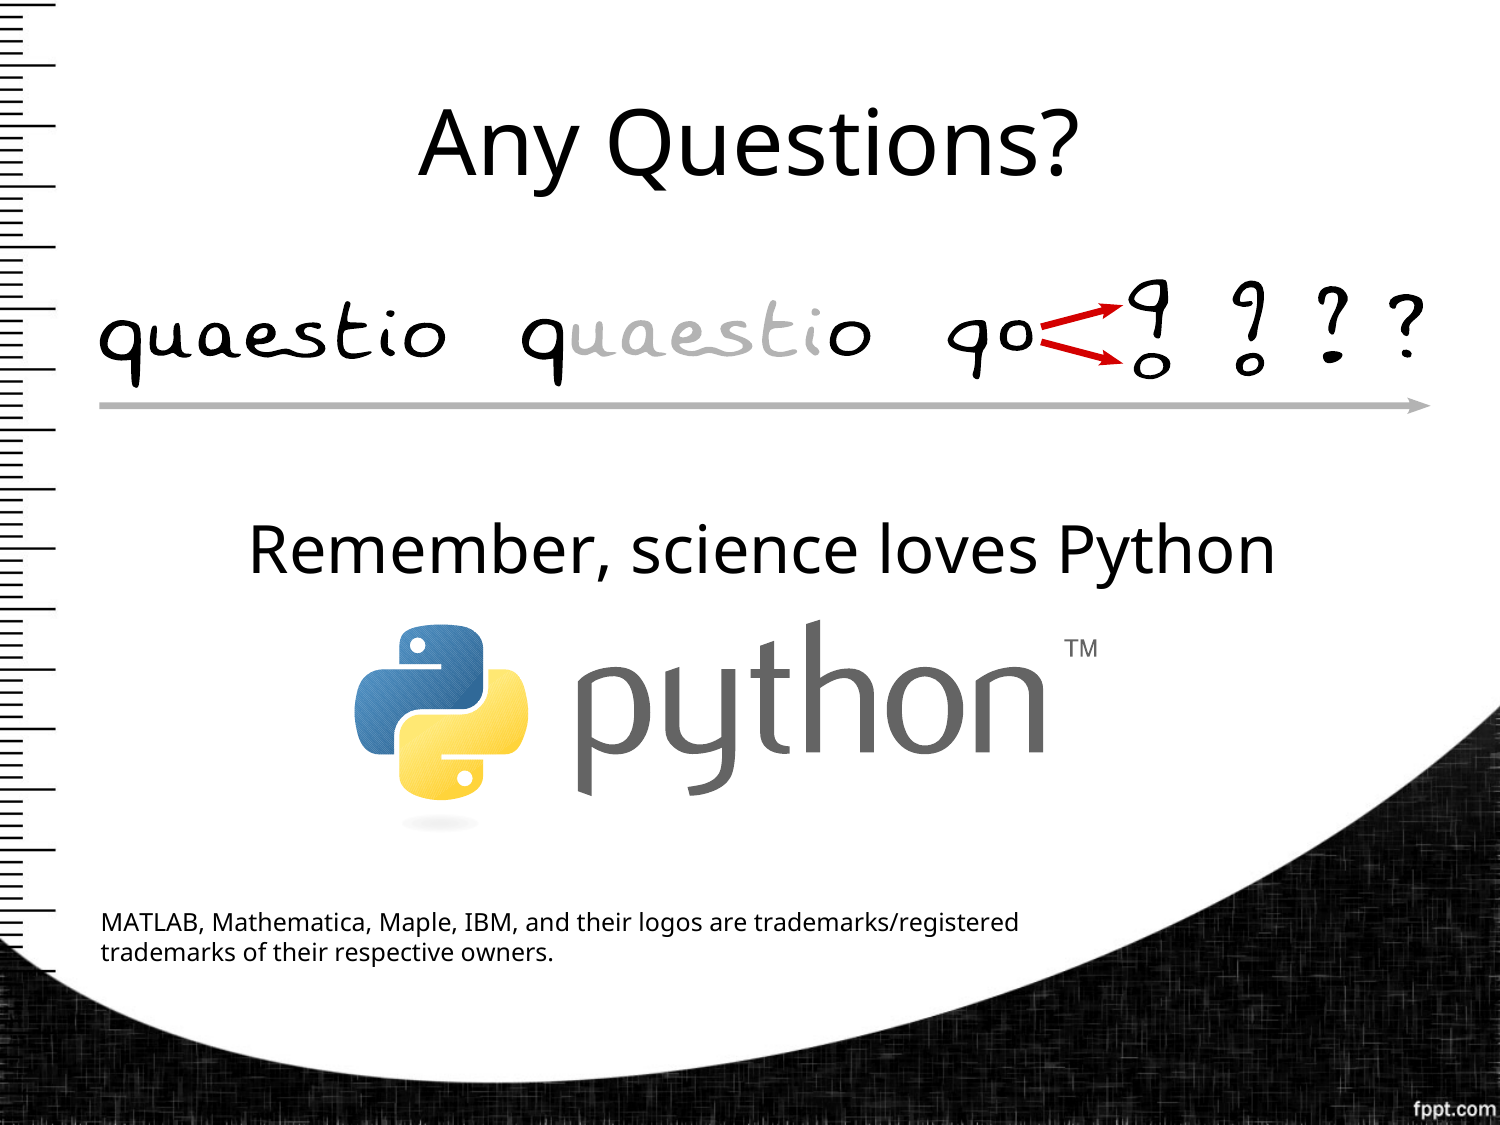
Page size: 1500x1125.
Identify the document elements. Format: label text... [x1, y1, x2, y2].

list Remember, science loves Python [60, 498, 1411, 811]
picture [0, 0, 1500, 1125]
title Any Questions? [75, 45, 1426, 233]
text_box MATLAB, Mathematica, Maple, IBM, and their logos are trademarks/registered trademarks of their respective owners. [85, 674, 1081, 1125]
